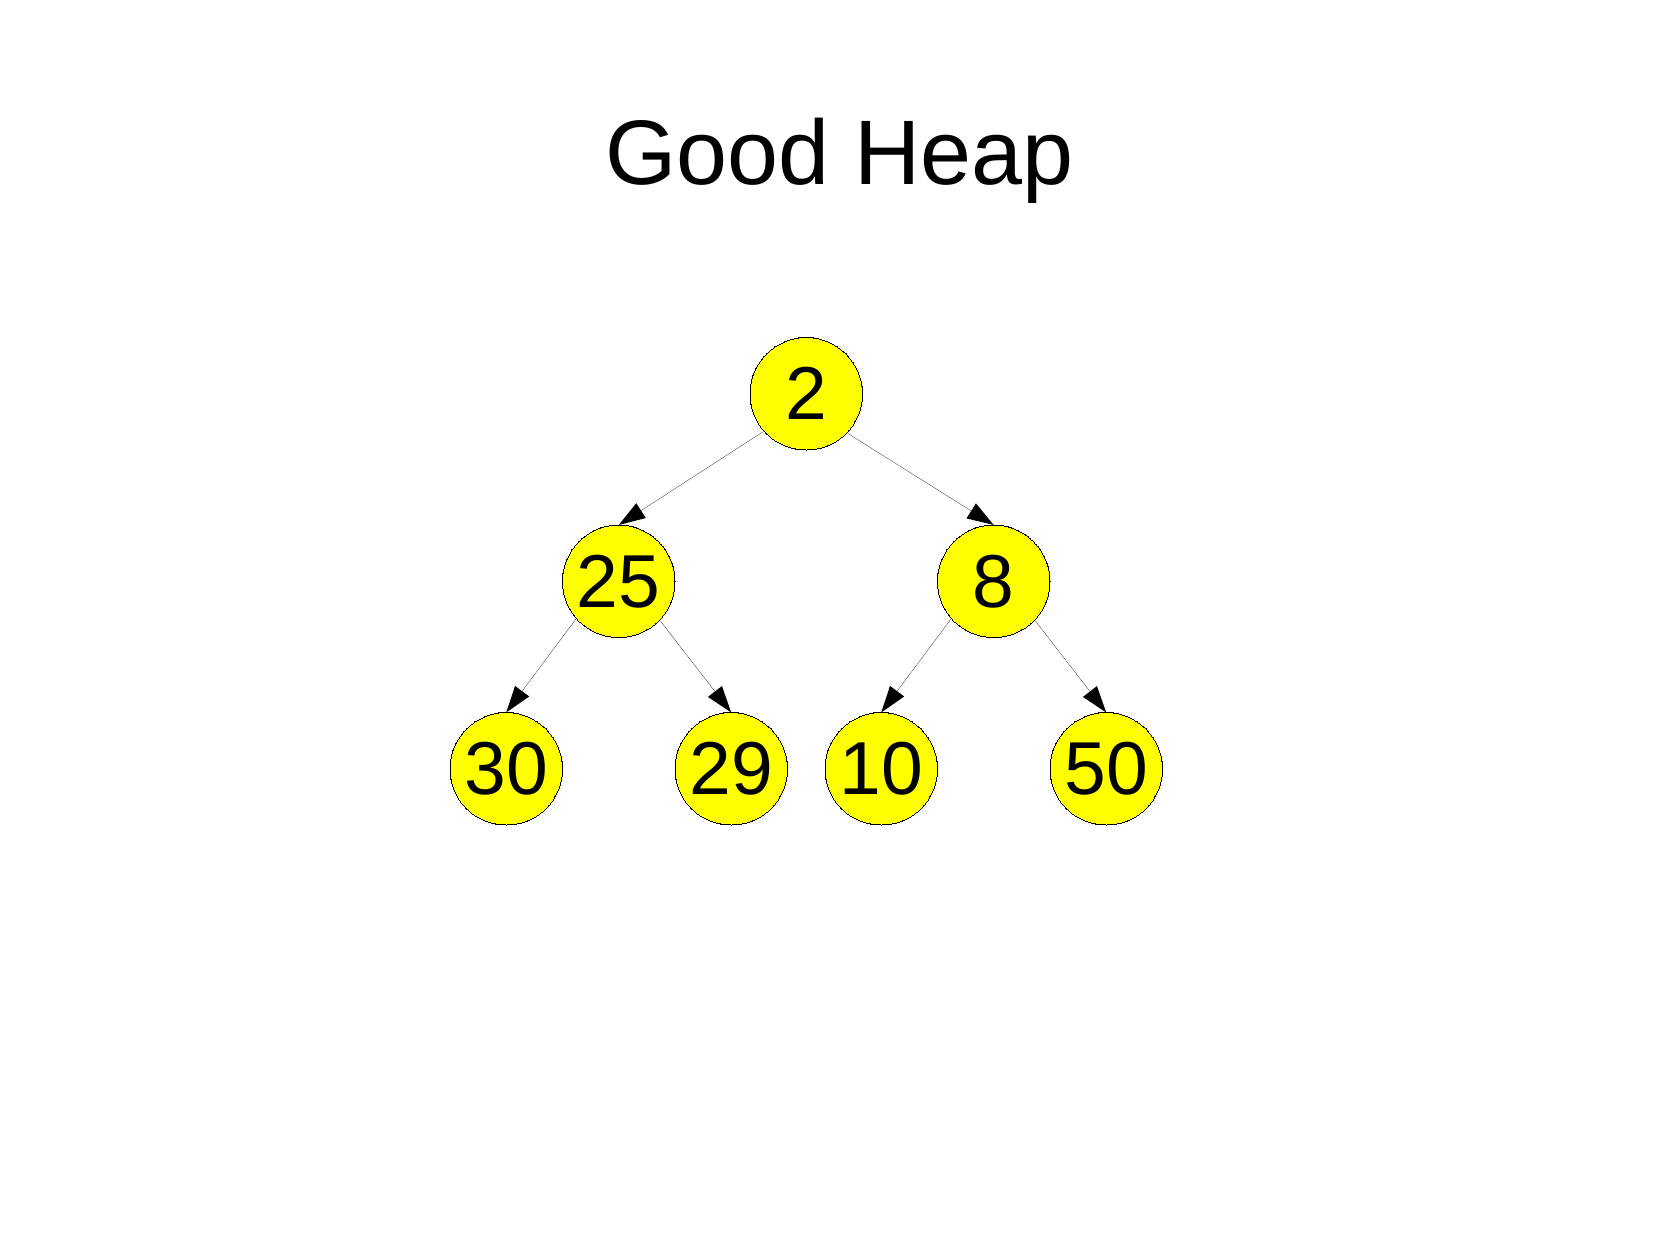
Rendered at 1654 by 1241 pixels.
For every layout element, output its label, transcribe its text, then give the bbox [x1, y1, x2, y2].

text_box 29 [675, 712, 788, 826]
text_box 8 [937, 525, 1051, 638]
text_box 50 [1050, 712, 1163, 826]
text_box 10 [825, 712, 938, 826]
text_box 30 [450, 712, 563, 826]
text_box 25 [562, 525, 676, 638]
title Good Heap [82, 49, 1571, 257]
text_box 2 [750, 337, 863, 451]
